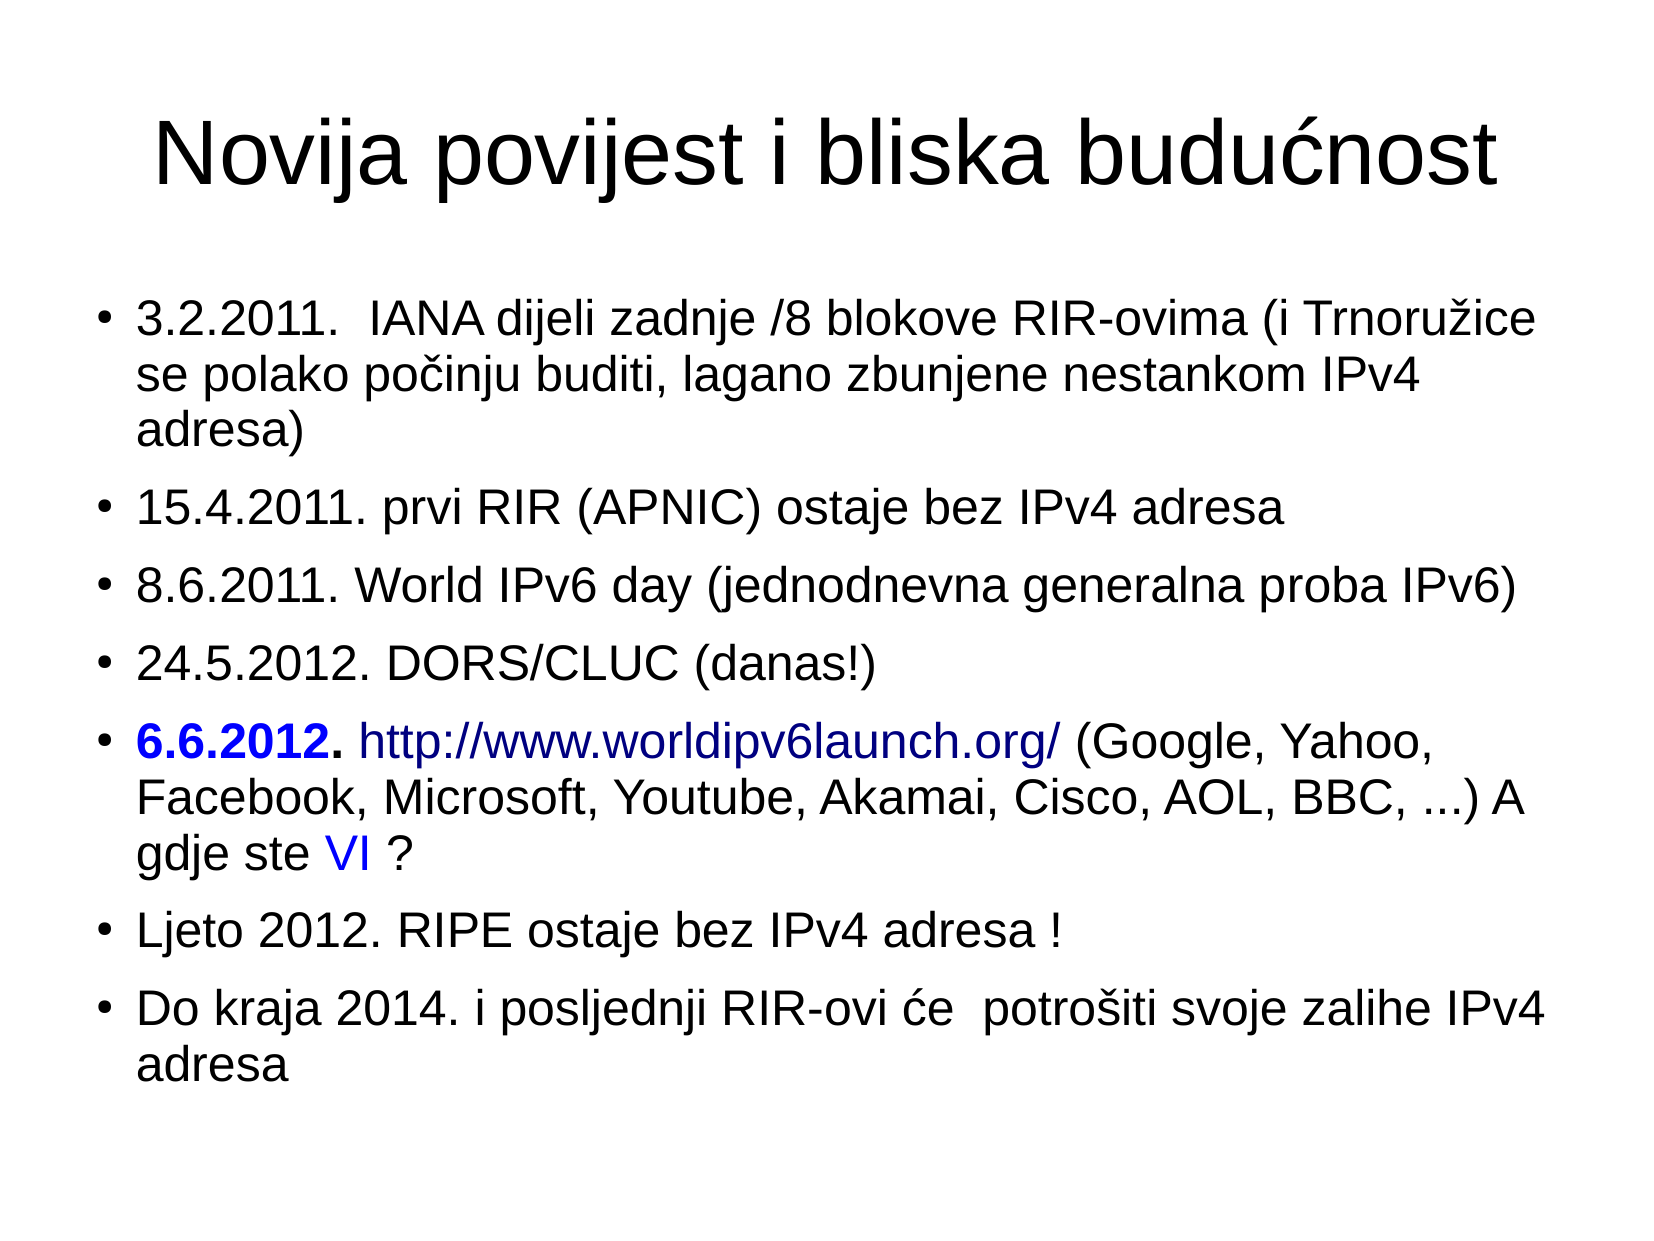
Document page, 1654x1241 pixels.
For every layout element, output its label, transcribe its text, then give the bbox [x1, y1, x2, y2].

title Novija povijest i bliska budućnost [82, 56, 1571, 250]
list 3.2.2011. IANA dijeli zadnje /8 blokove RIR-ovima (i Trnoružice se polako počinju buditi, lagano zbunjene nestankom IPv4 adresa) 15.4.2011. prvi RIR (APNIC) ostaje bez IPv4 adresa 8.6.2011. World IPv6 day (jednodnevna generalna proba IPv6) 24.5.2012. DORS/CLUC (danas!) 6.6.2012. http://www.worldipv6launch.org/ (Google, Yahoo, Facebook, Microsoft, Youtube, Akamai, Cisco, AOL, BBC, ...) A gdje ste VI ? Ljeto 2012. RIPE ostaje bez IPv4 adresa ! Do kraja 2014. i posljednji RIR-ovi će potrošiti svoje zalihe IPv4 adresa [82, 290, 1571, 1109]
